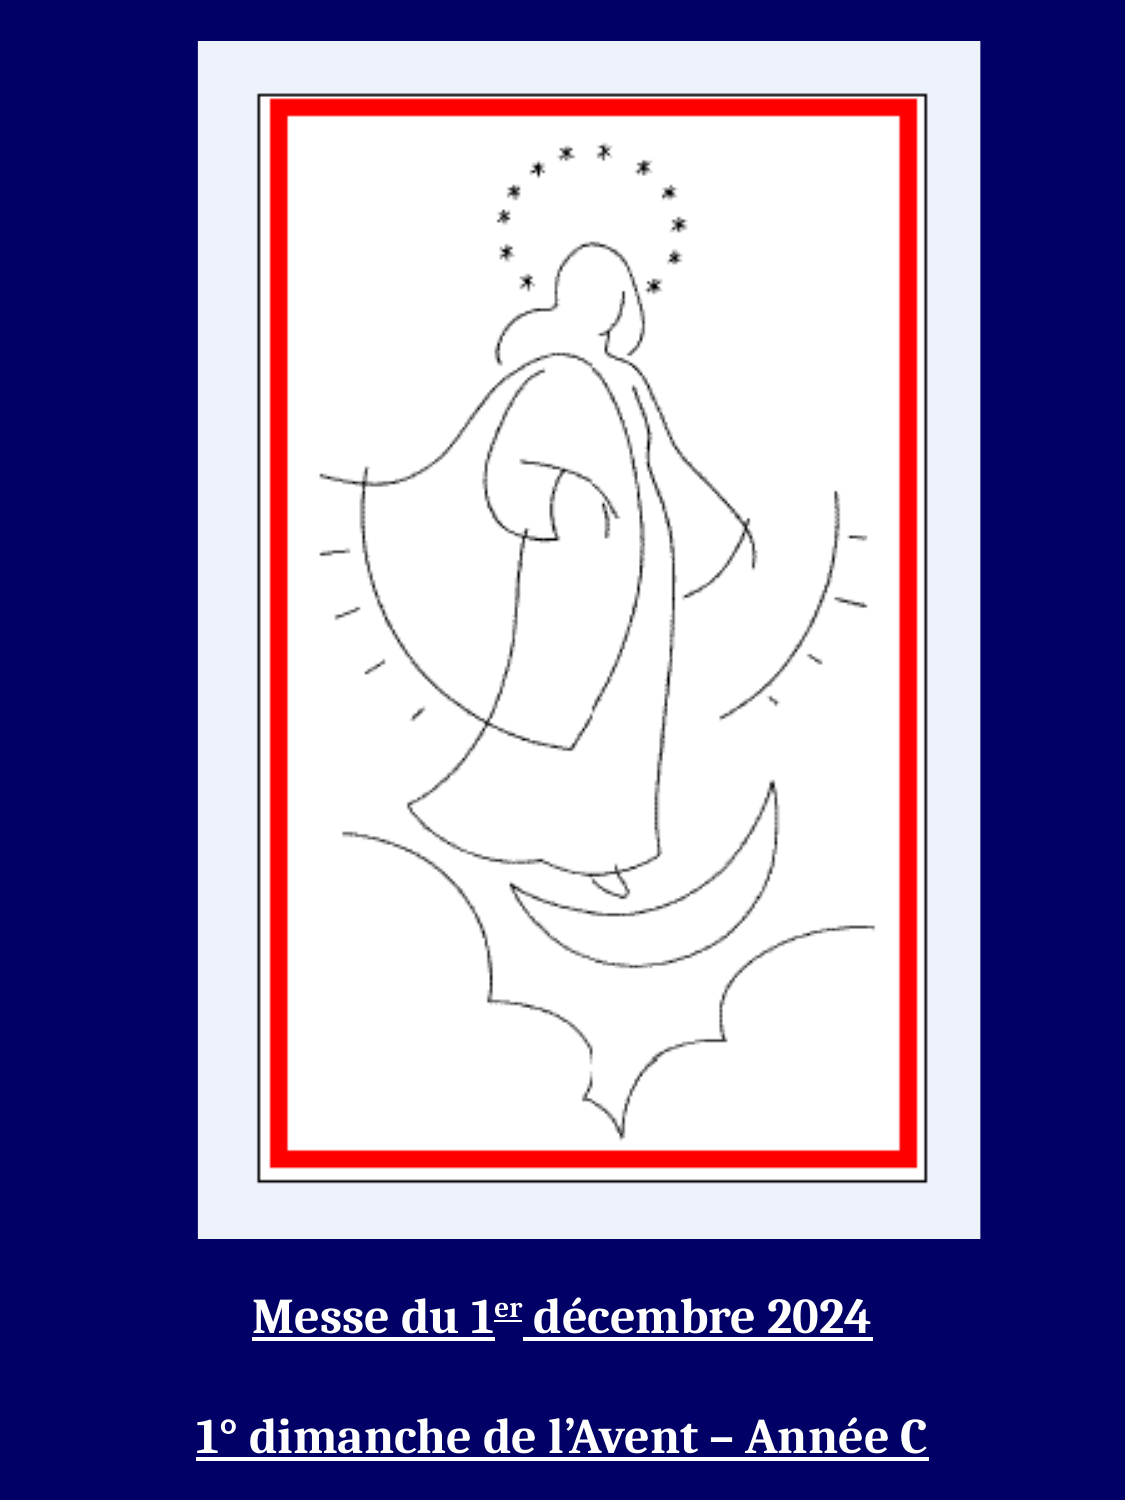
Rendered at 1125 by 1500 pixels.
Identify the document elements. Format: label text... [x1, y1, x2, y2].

picture [197, 41, 981, 1239]
text_box Messe du 1er décembre 2024 1° dimanche de l’Avent – Année C [0, 1276, 1125, 1500]
